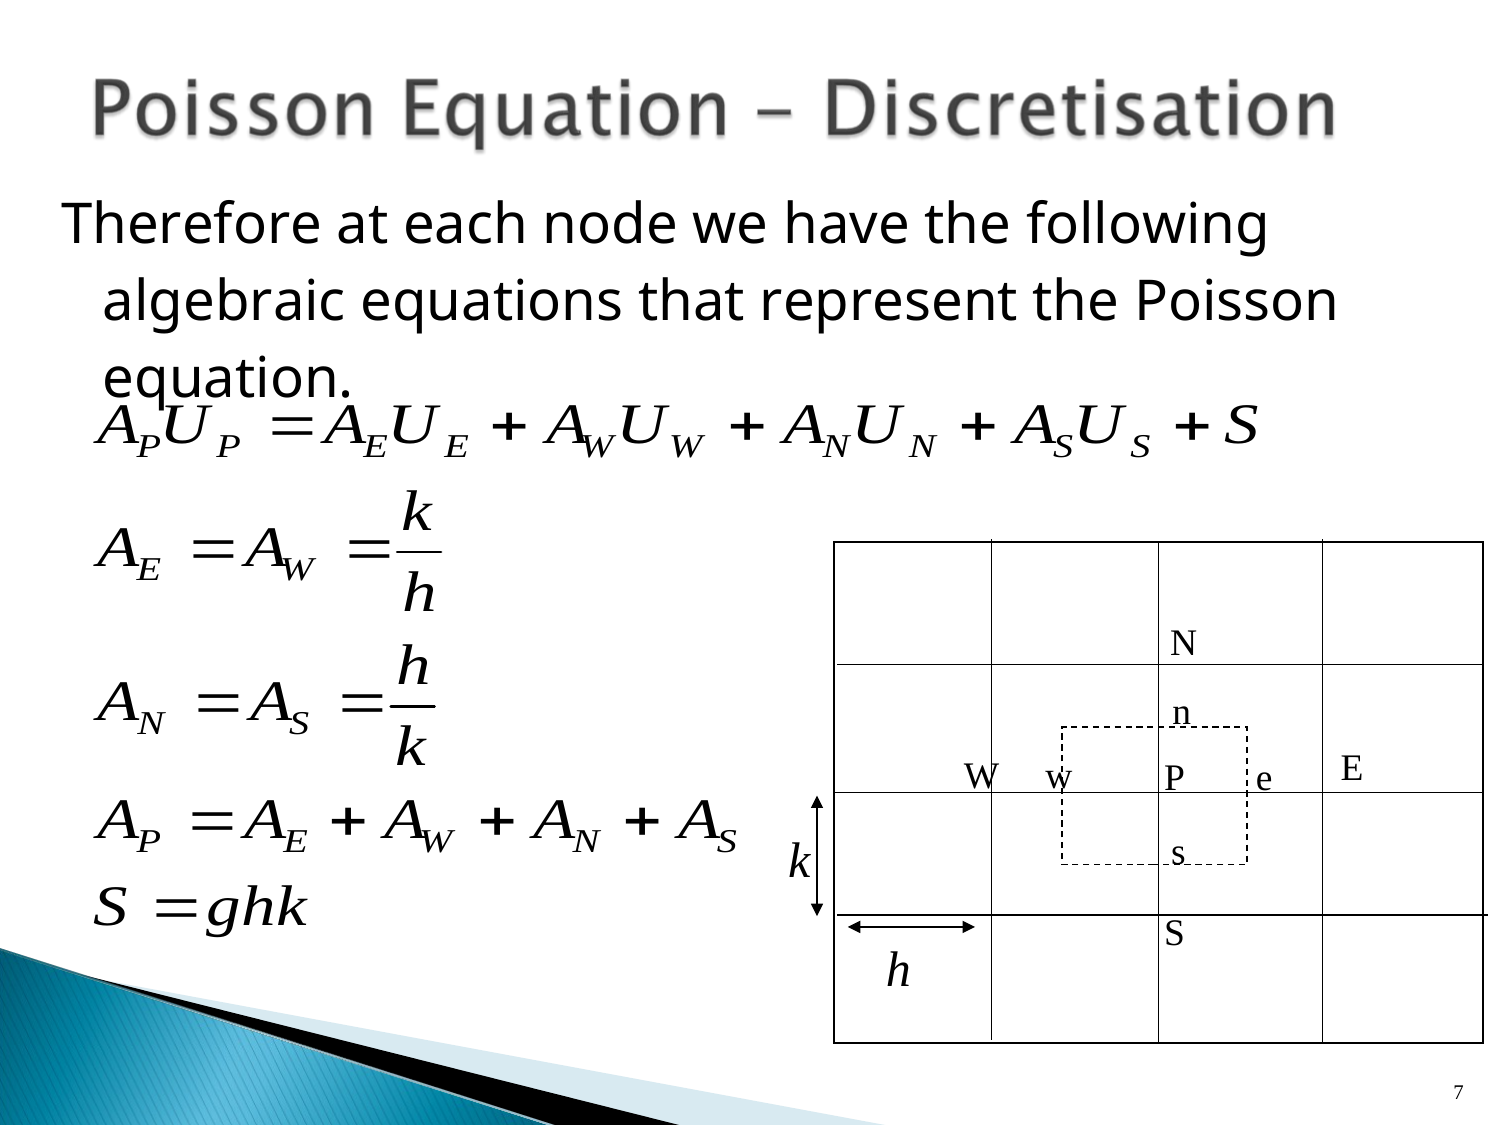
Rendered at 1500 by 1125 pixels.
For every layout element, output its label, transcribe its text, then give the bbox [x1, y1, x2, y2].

text_box e [1241, 744, 1296, 806]
text_box w [1030, 743, 1086, 805]
text_box [833, 542, 991, 792]
text_box [1323, 916, 1483, 1043]
text_box [1159, 665, 1322, 792]
chart [82, 386, 1278, 950]
text_box [992, 793, 1158, 914]
text_box h [871, 928, 921, 1005]
text_box [992, 542, 1158, 664]
text_box W [949, 743, 1058, 851]
text_box S [1149, 900, 1258, 1008]
text_box [992, 665, 1158, 792]
text_box [1159, 916, 1322, 1043]
text_box [36, 43, 1427, 189]
text_box [1159, 793, 1322, 914]
text_box [1323, 793, 1483, 914]
text_box [1323, 542, 1483, 664]
text_box k [773, 820, 824, 896]
picture [69, 986, 559, 1125]
list Therefore at each node we have the following algebraic equations that represent the Poisson equation. [28, 175, 1454, 986]
text_box [1159, 542, 1322, 664]
text_box [833, 793, 1158, 1043]
text_box <number> [1418, 1051, 1479, 1112]
picture [0, 946, 28, 958]
text_box N [1155, 610, 1264, 718]
text_box n [1157, 679, 1213, 740]
text_box s [1156, 819, 1212, 880]
text_box [1323, 665, 1483, 792]
text_box E [1325, 735, 1435, 843]
text_box P [1149, 745, 1258, 853]
